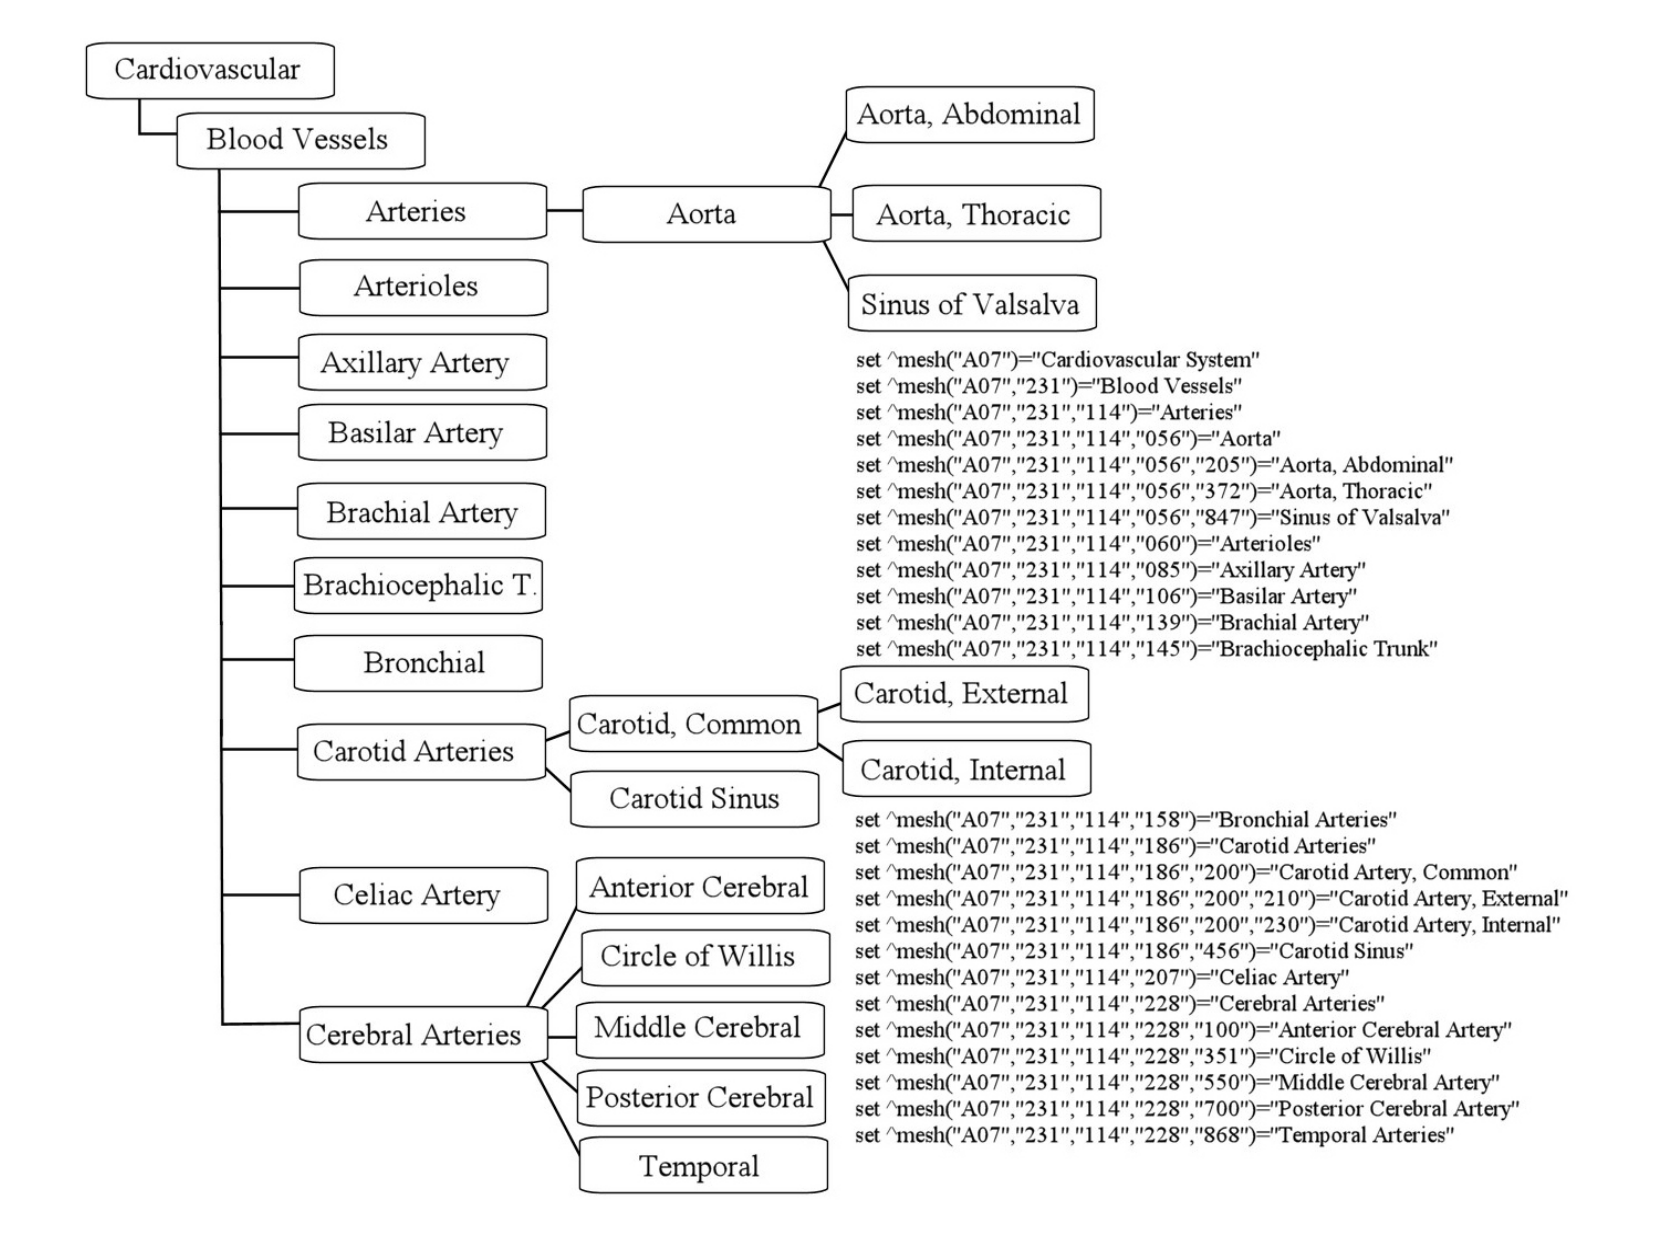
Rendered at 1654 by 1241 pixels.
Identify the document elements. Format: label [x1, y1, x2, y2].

picture [75, 37, 1576, 1201]
